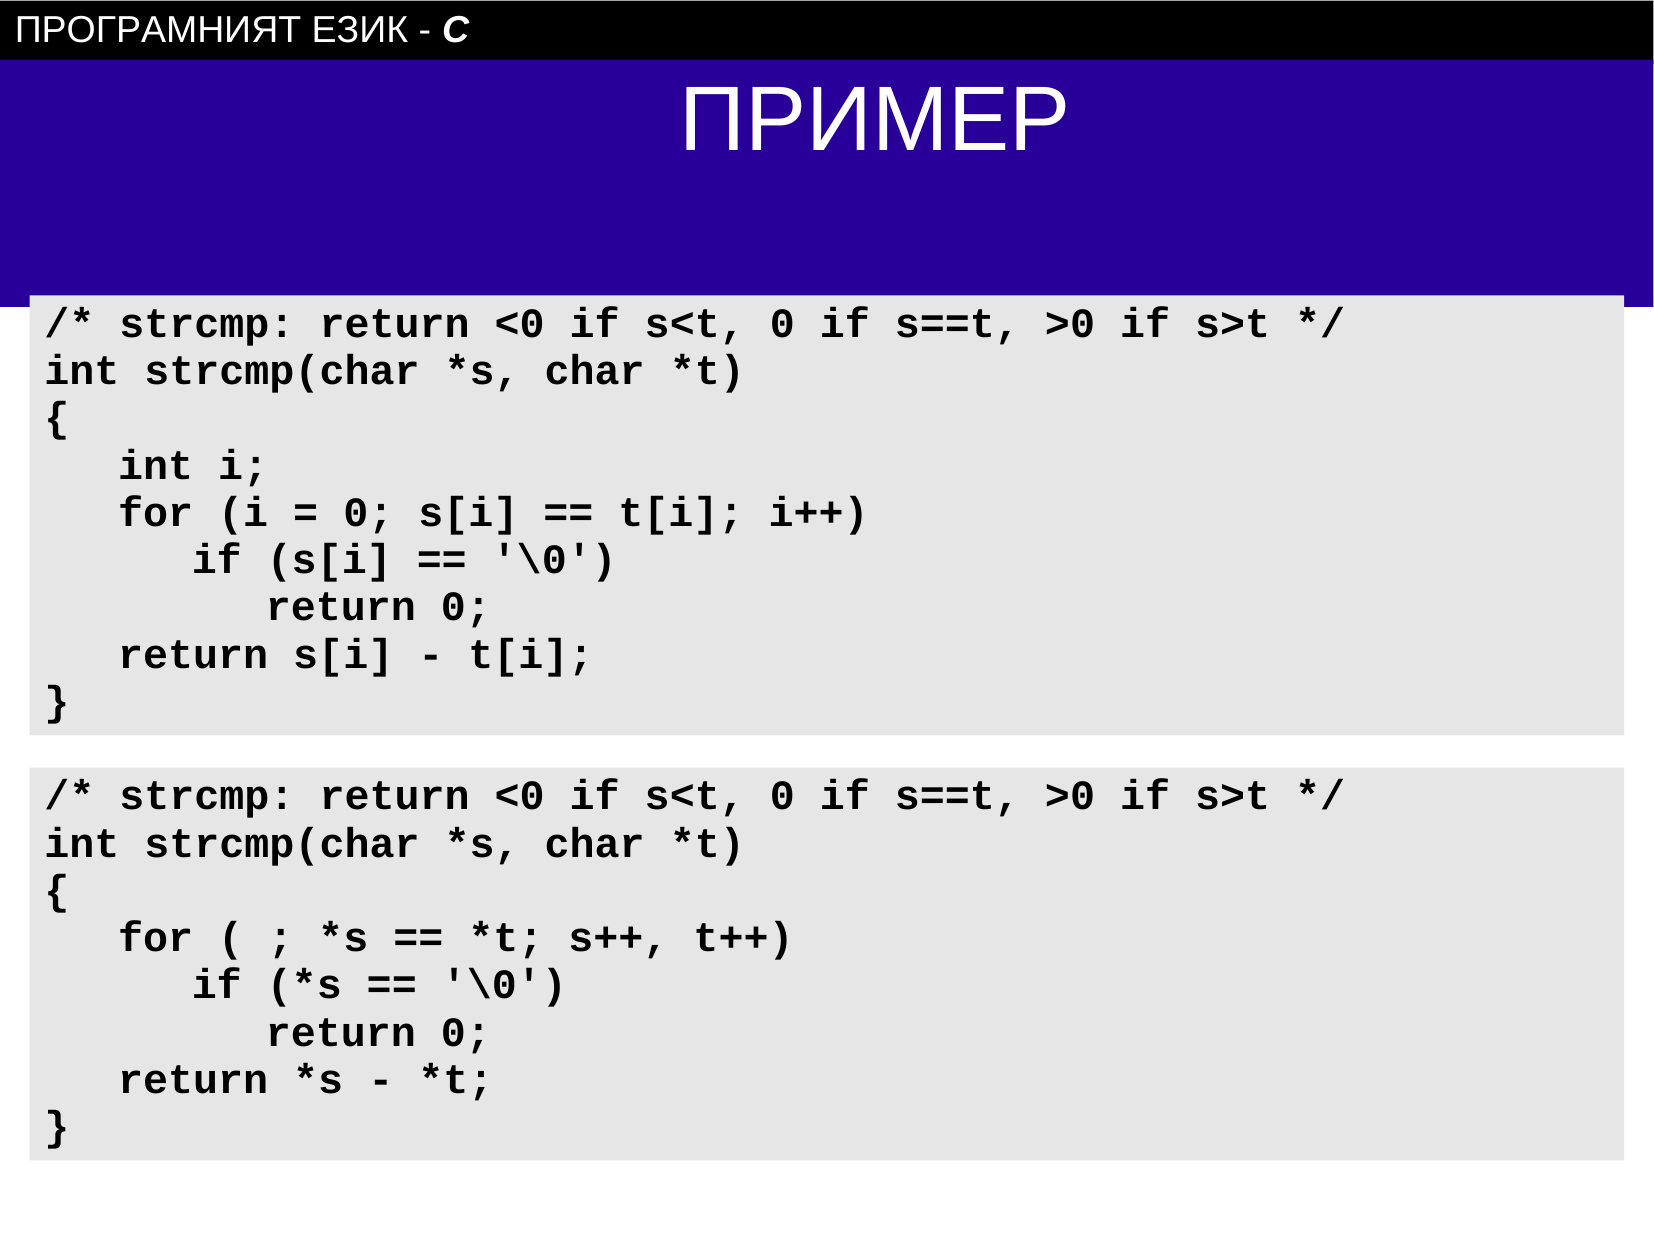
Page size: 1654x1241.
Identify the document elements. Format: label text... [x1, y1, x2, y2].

text_box /* strcmp: return <0 if s<t, 0 if s==t, >0 if s>t */ int strcmp(char *s, char *t) { for ( ; *s == *t; s++, t++) if (*s == '\0') return 0; return *s - *t; } [29, 767, 1625, 1149]
text_box ПРИМЕР [0, 59, 1654, 307]
text_box /* strcmp: return <0 if s<t, 0 if s==t, >0 if s>t */ int strcmp(char *s, char *t) { int i; for (i = 0; s[i] == t[i]; i++) if (s[i] == '\0') return 0; return s[i] - t[i]; } [29, 295, 1625, 723]
text_box ПРОГРАМНИЯT ЕЗИК - С [0, 0, 1654, 59]
